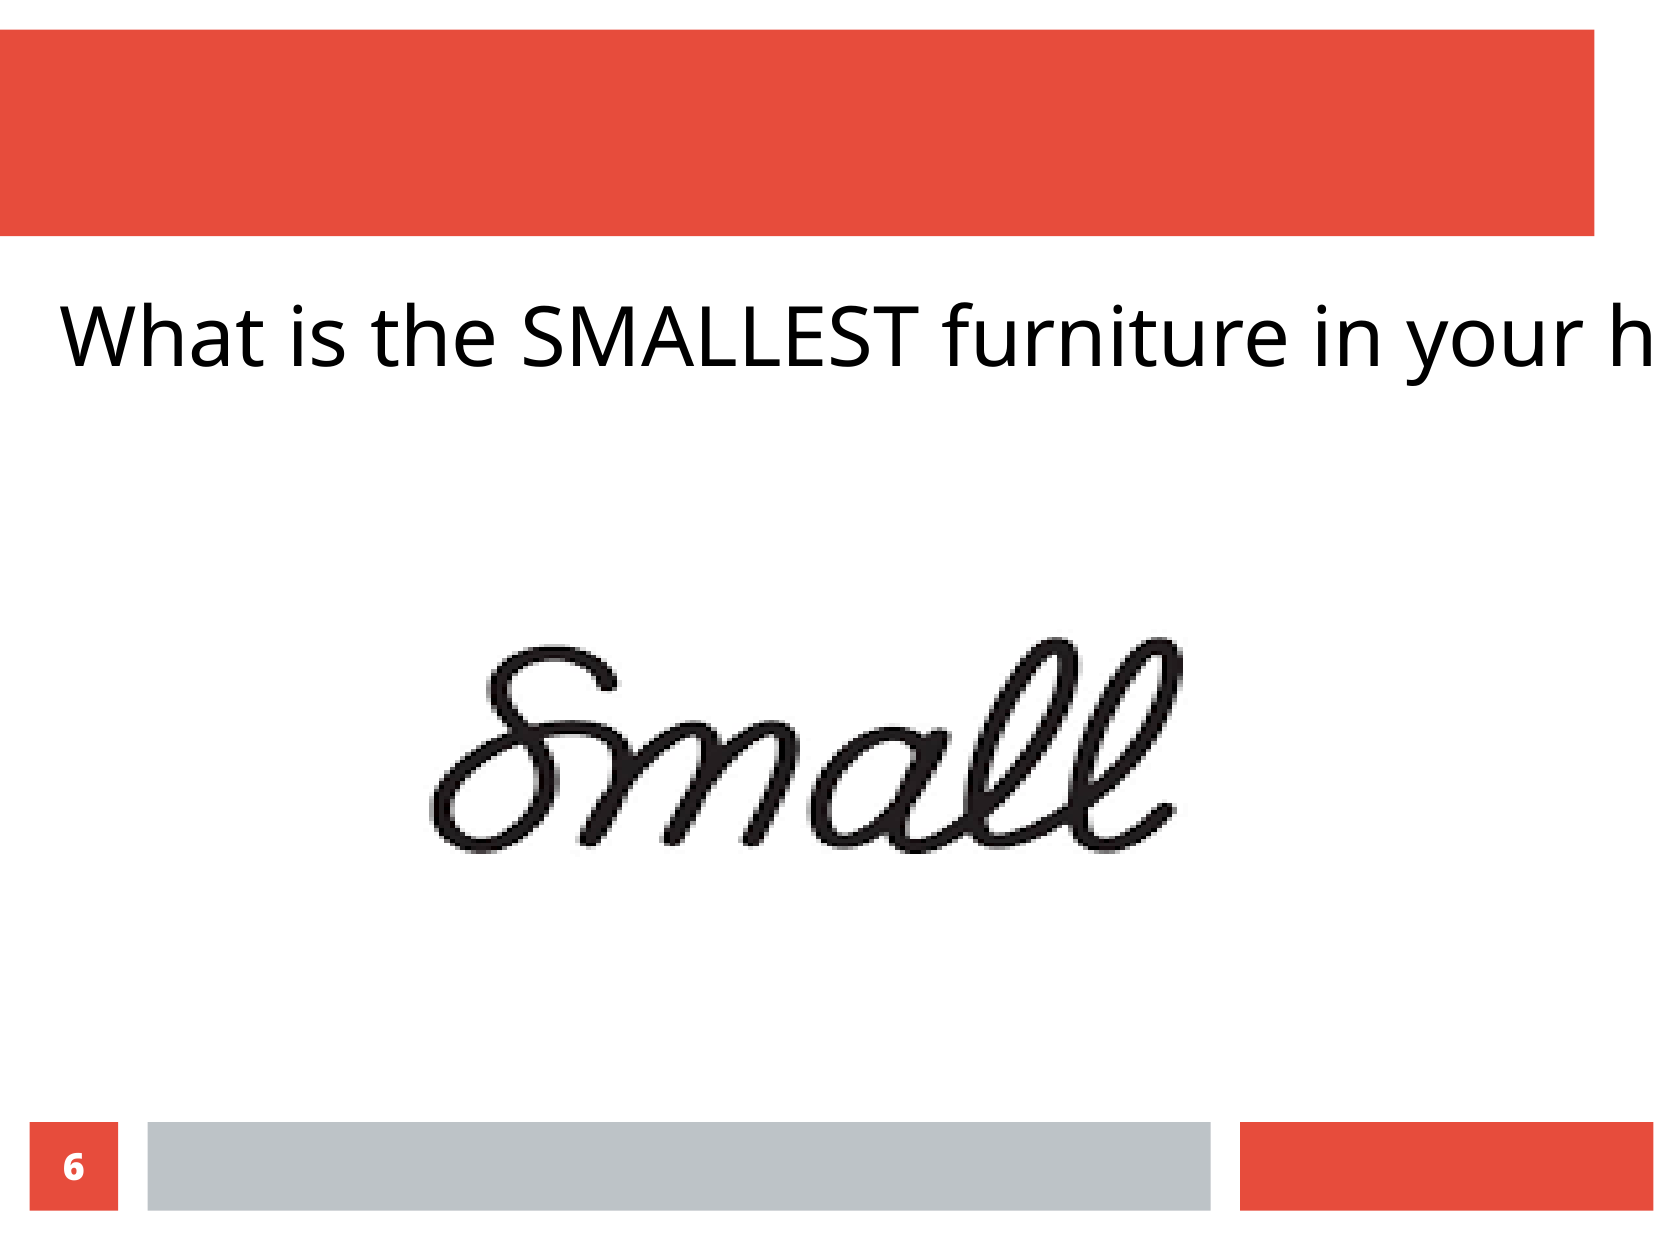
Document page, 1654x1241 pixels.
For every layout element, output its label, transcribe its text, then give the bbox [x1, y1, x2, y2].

picture [73, 449, 1576, 1082]
text_box What is the SMALLEST furniture in your house ? [45, 270, 1640, 390]
